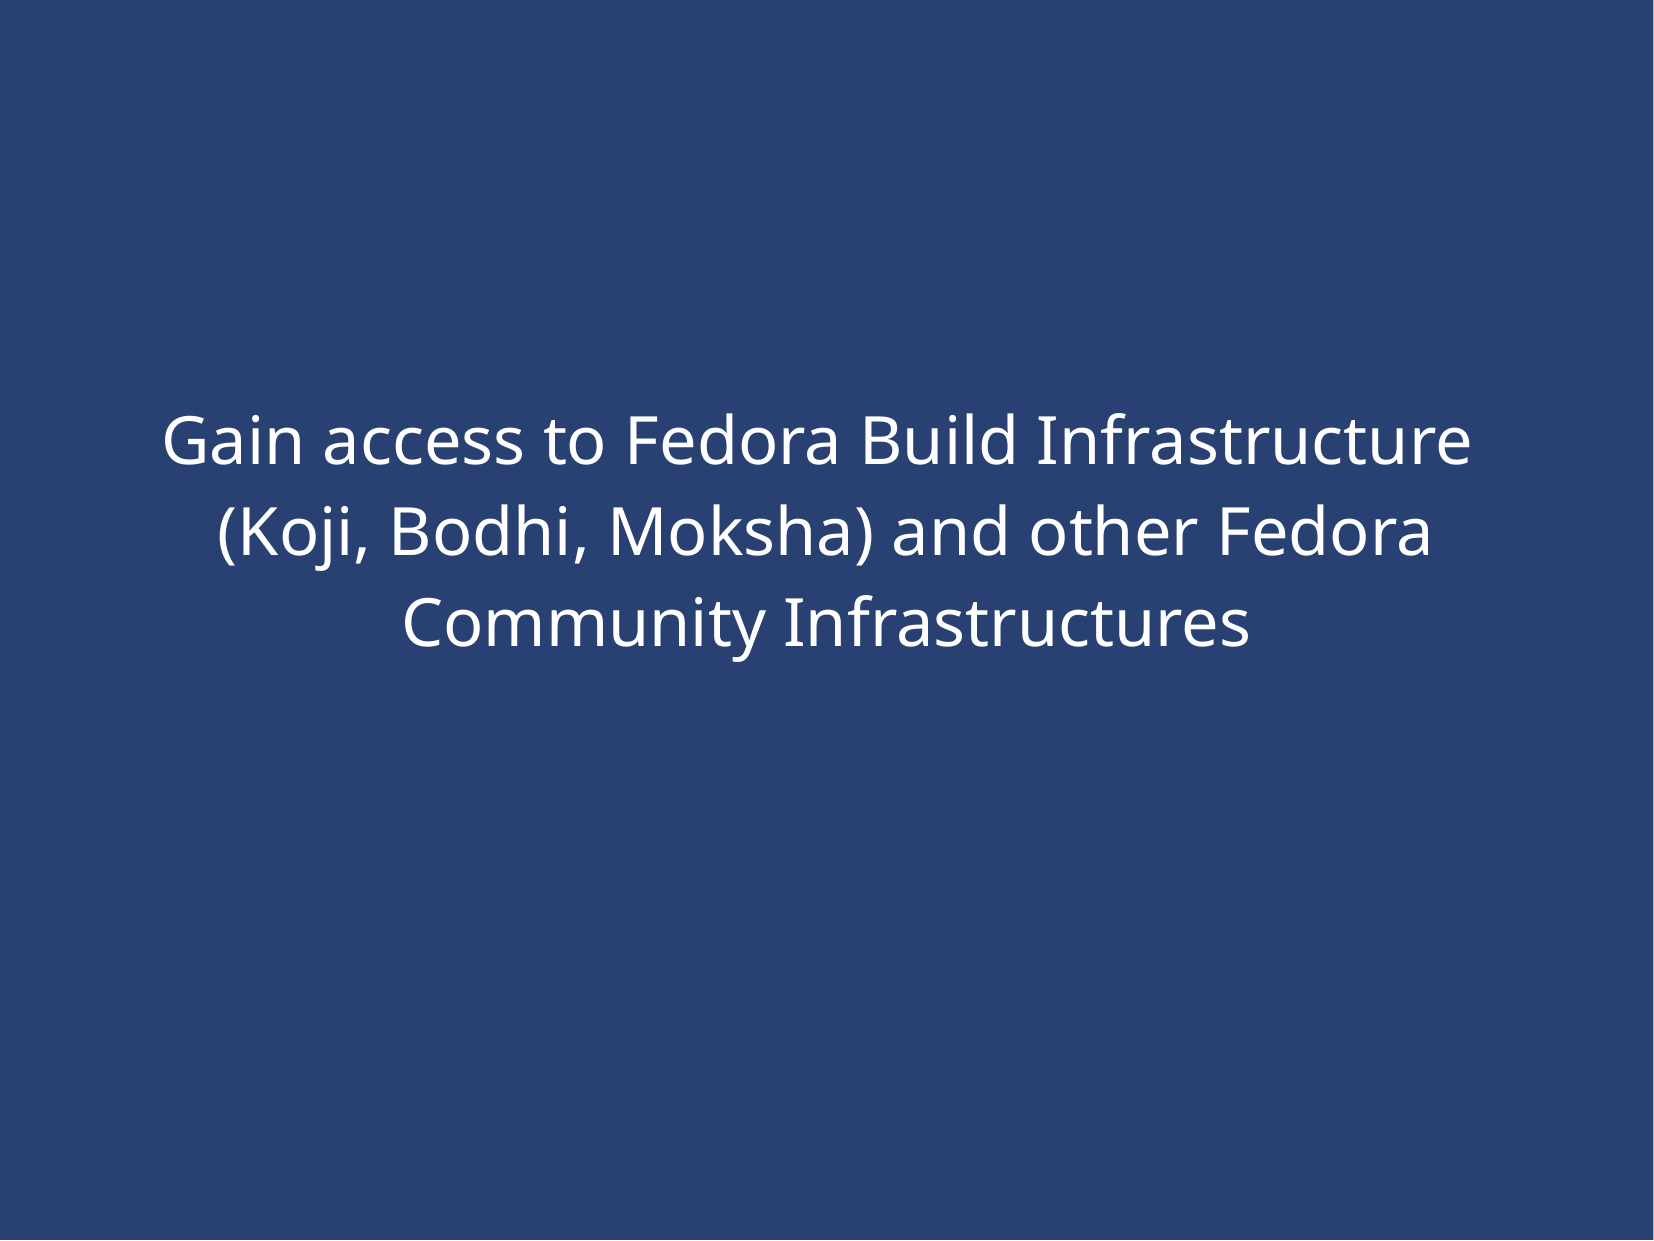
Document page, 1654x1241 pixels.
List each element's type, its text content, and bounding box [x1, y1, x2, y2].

subtitle Gain access to Fedora Build Infrastructure (Koji, Bodhi, Moksha) and other Fedora Community Infrastructures [82, 49, 1571, 1109]
